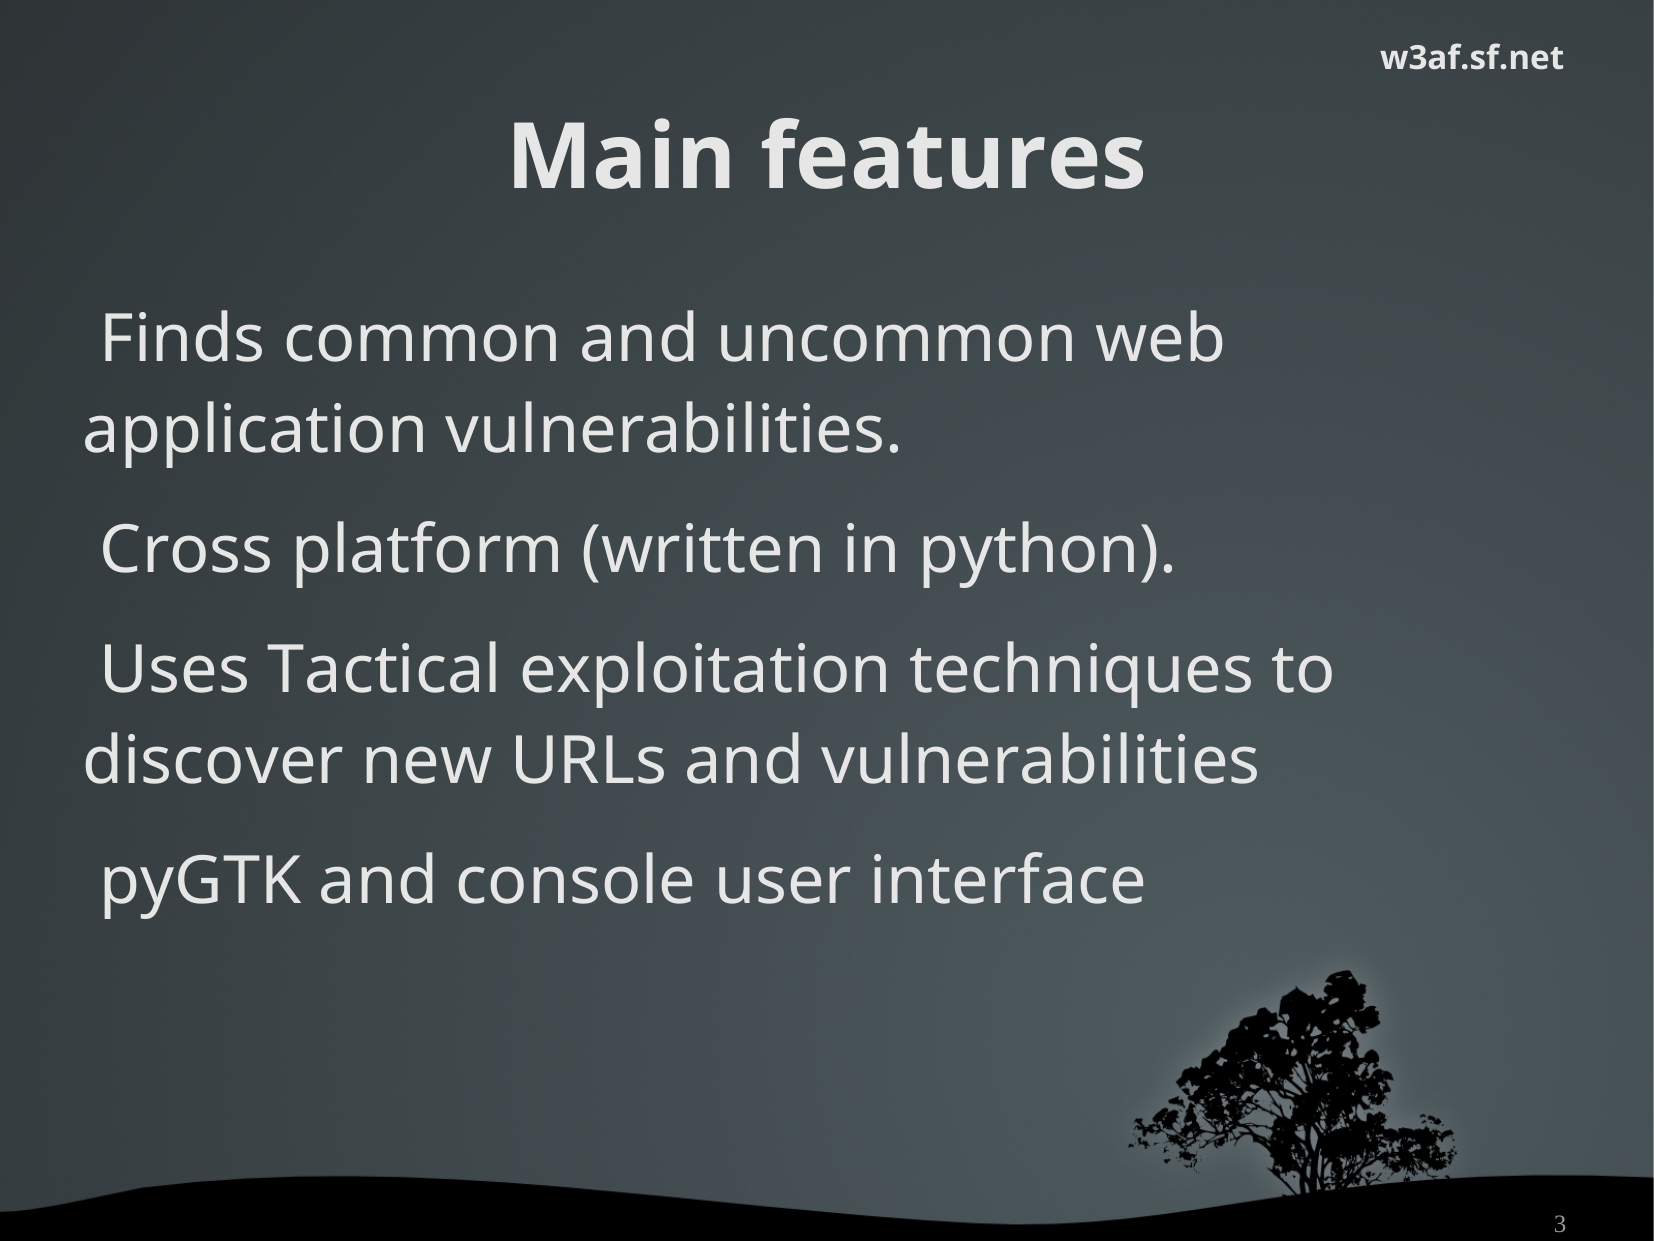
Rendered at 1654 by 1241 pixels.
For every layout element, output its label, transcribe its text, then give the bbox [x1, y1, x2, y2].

title w3af.sf.net [1290, 0, 1654, 113]
picture [0, 0, 1654, 1241]
list Finds common and uncommon web application vulnerabilities. Cross platform (written in python). Uses Tactical exploitation techniques to discover new URLs and vulnerabilities pyGTK and console user interface [82, 290, 1571, 1109]
title Main features [82, 49, 1571, 257]
